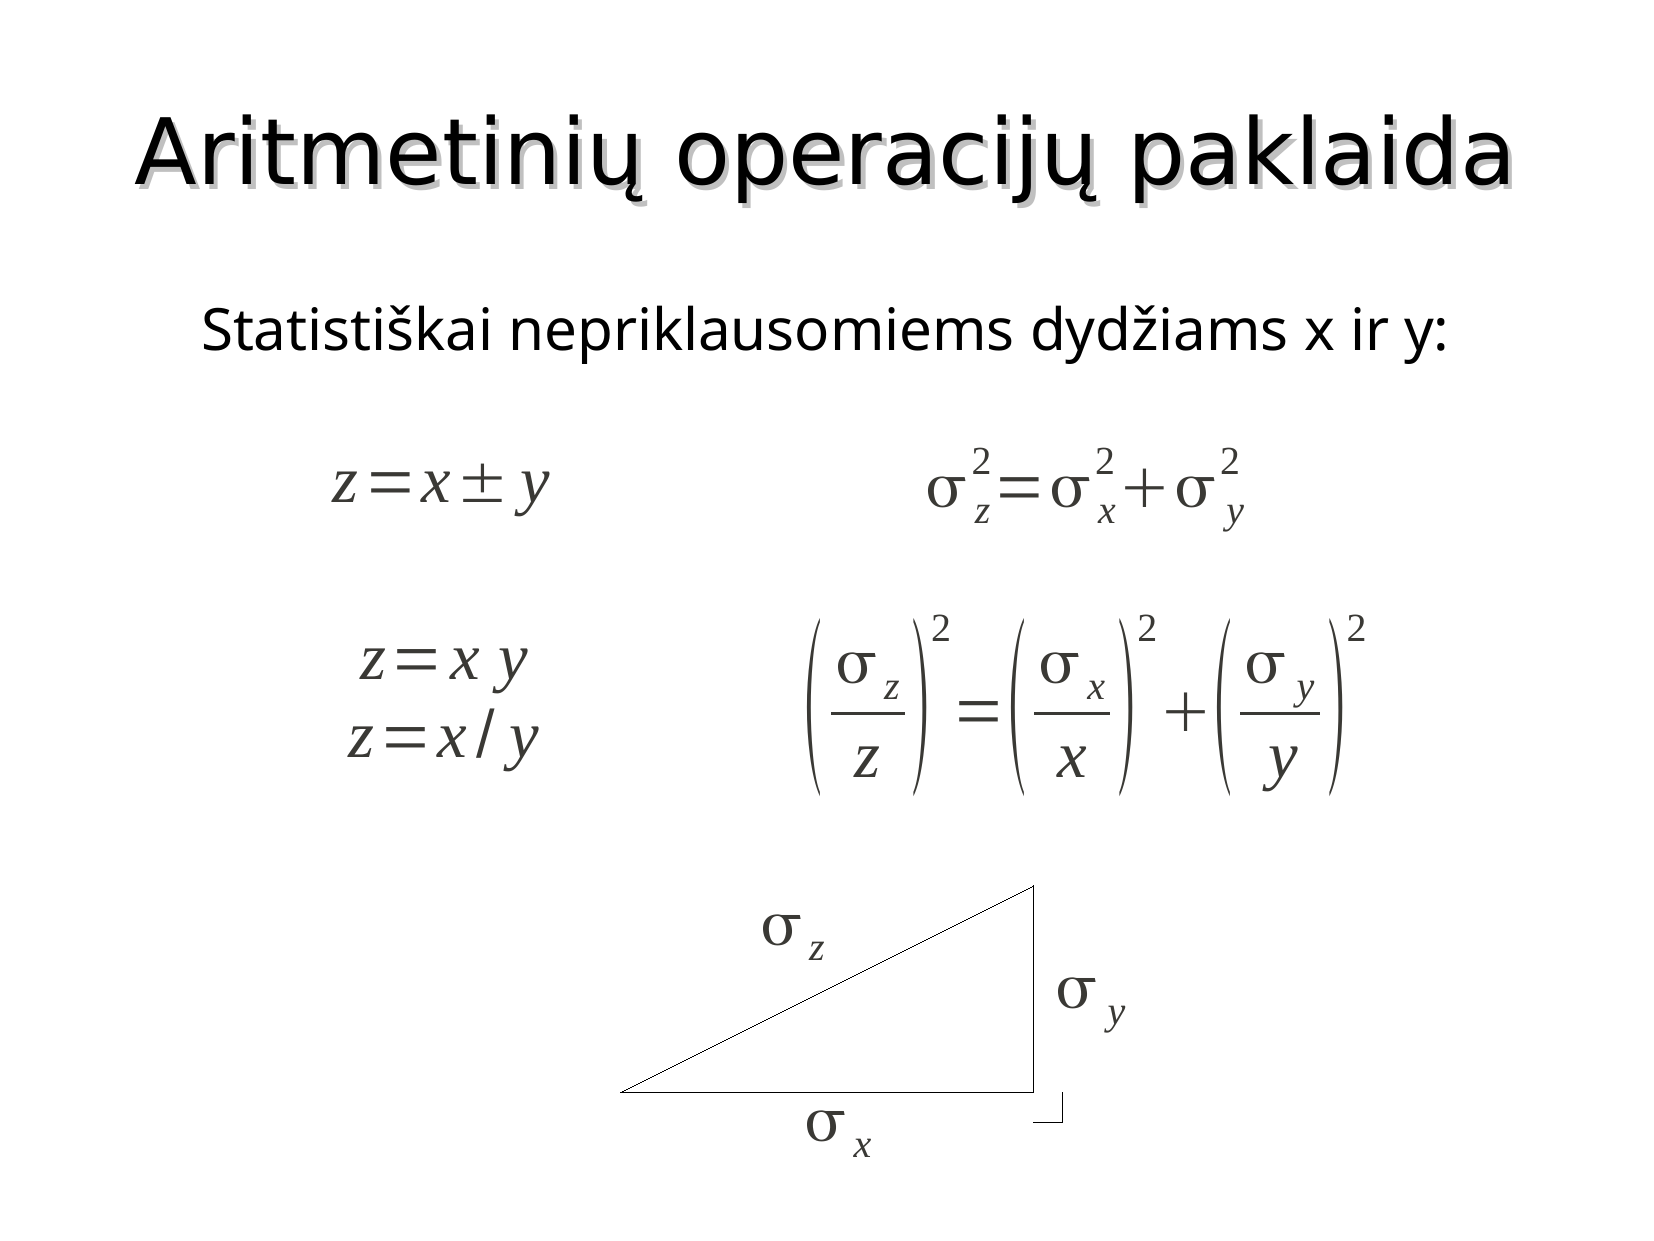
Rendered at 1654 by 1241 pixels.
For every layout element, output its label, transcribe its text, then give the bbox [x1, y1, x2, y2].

chart [752, 885, 831, 970]
chart [338, 620, 545, 772]
chart [797, 1082, 877, 1167]
chart [323, 442, 556, 517]
chart [1048, 949, 1131, 1034]
chart [796, 605, 1374, 801]
chart [918, 438, 1250, 532]
text_box Statistiškai nepriklausomiems dydžiams x ir y: [186, 280, 1551, 366]
title Aritmetinių operacijų paklaida [82, 56, 1571, 250]
